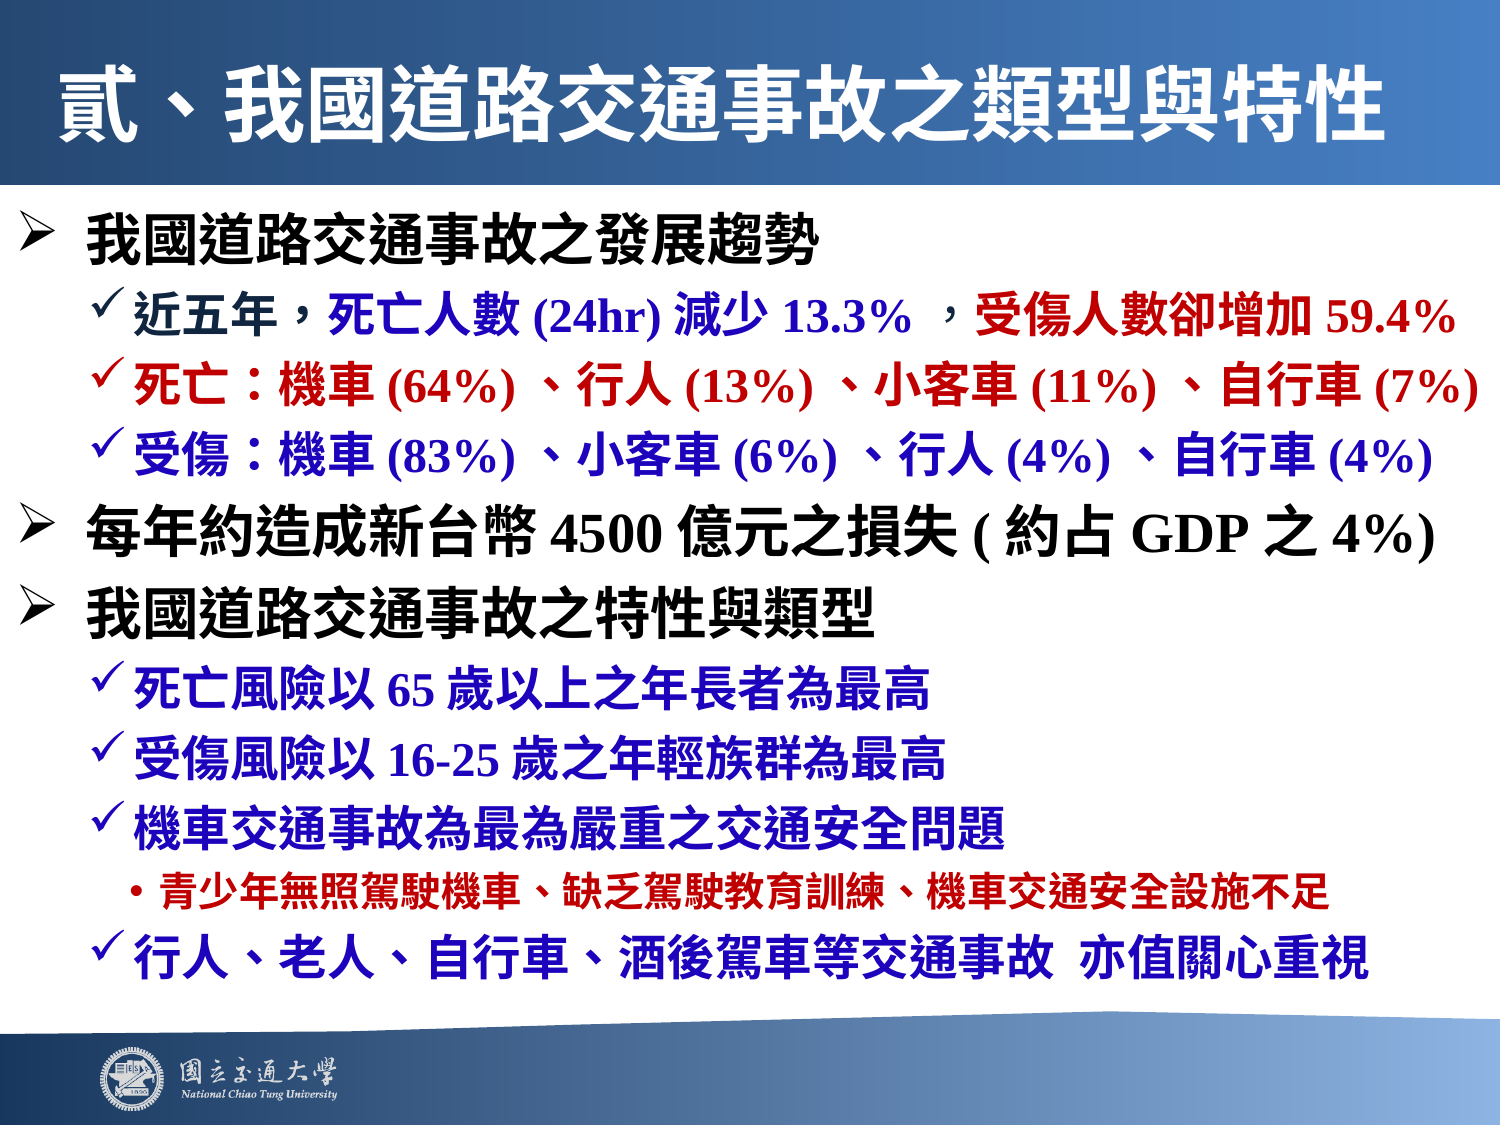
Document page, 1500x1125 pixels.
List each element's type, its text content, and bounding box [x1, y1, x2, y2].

title 貳、我國道路交通事故之類型與特性 [41, 30, 1471, 173]
list 我國道路交通事故之發展趨勢 近五年，死亡人數(24hr)減少13.3%，受傷人數卻增加59.4% 死亡：機車(64%)、行人(13%)、小客車(11%)、自行車(7%) 受傷：機車(83%)、小客車(6%)、行人(4%)、自行車(4%) 每年約造成新台幣4500億元之損失(約占GDP之4%) 我國道路交通事故之特性與類型 死亡風險以65歲以上之年長者為最高 受傷風險以16-25歲之年輕族群為最高 機車交通事故為最為嚴重之交通安全問題 青少年無照駕駛機車、缺乏駕駛教育訓練、機車交通安全設施不足 行人、老人、自行車、酒後駕車等交通事故 亦值關心重視 [0, 196, 1500, 1012]
